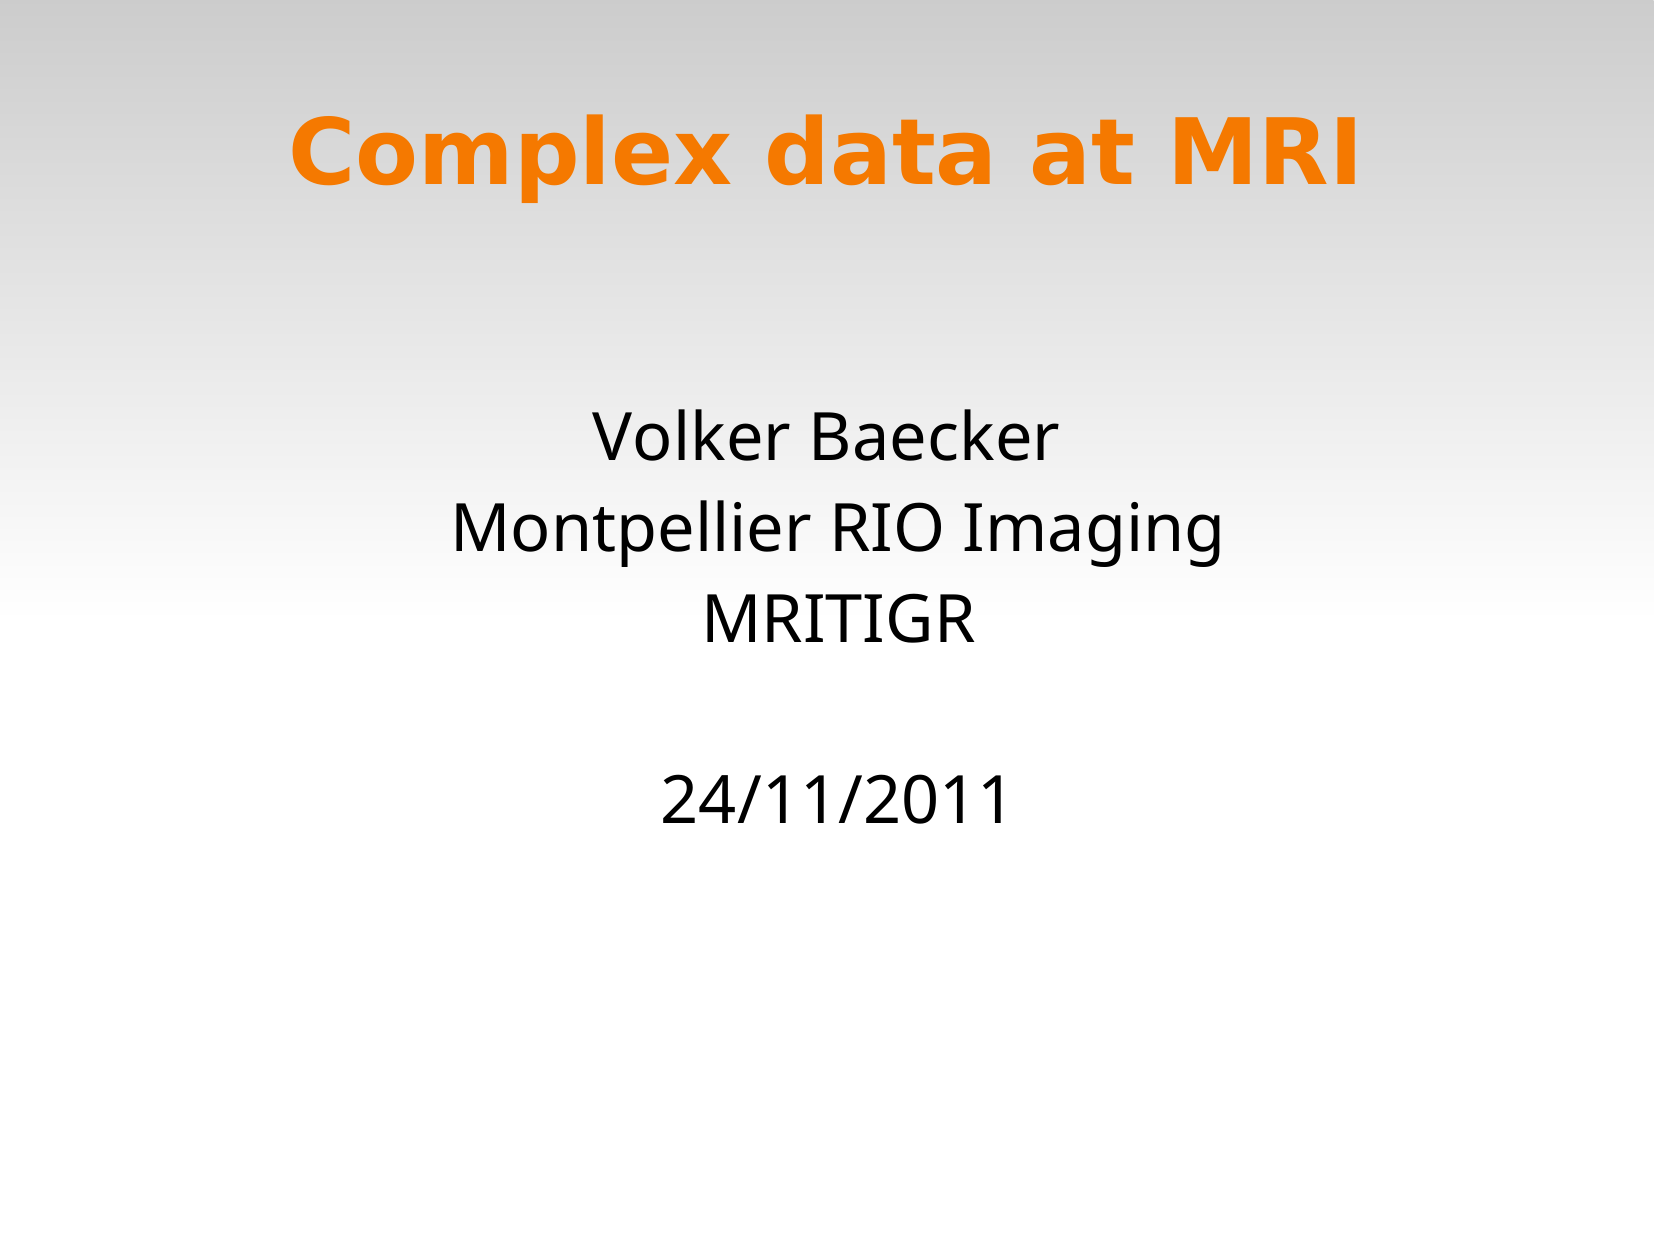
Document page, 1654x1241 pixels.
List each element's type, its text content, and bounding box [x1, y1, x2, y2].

subtitle Volker Baecker Montpellier RIO Imaging MRI­TIGR 24/11/2011 [82, 0, 1571, 1208]
